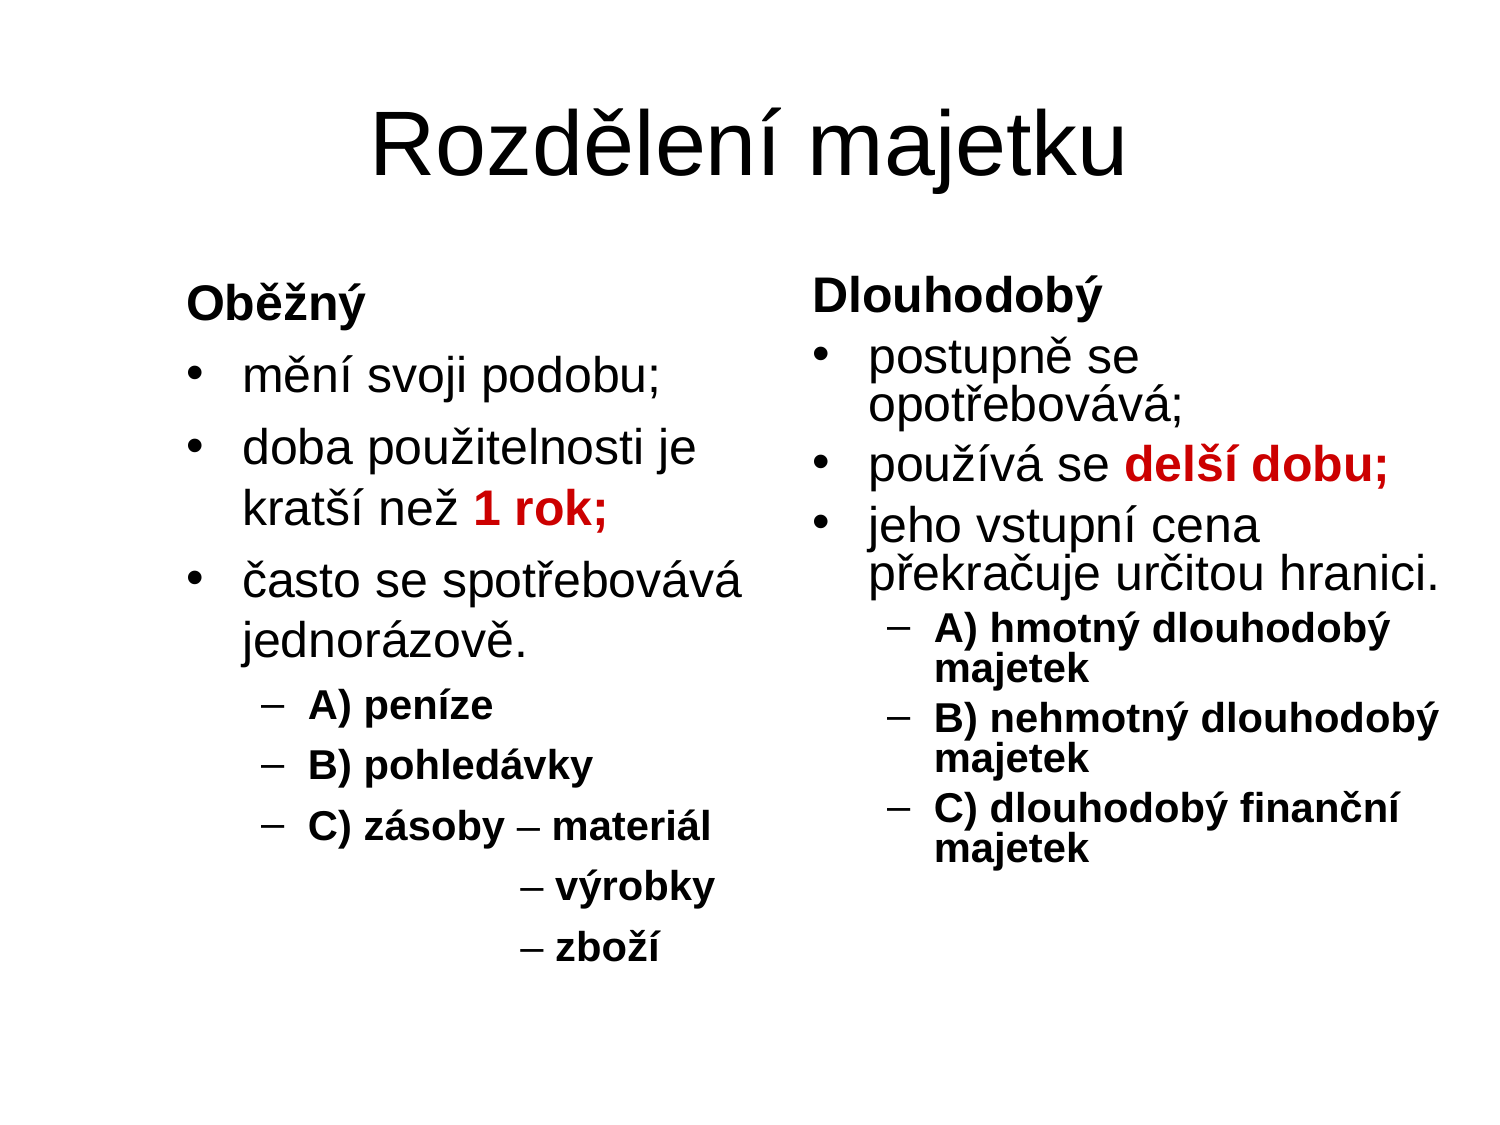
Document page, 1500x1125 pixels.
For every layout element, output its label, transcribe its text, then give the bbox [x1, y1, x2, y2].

list Oběžný mění svoji podobu; doba použitelnosti je kratší než 1 rok; často se spotřebovává jednorázově. A) peníze B) pohledávky C) zásoby – materiál – výrobky – zboží [171, 262, 833, 1038]
list Dlouhodobý postupně se opotřebovává; používá se delší dobu; jeho vstupní cena překračuje určitou hranici. A) hmotný dlouhodobý majetek B) nehmotný dlouhodobý majetek C) dlouhodobý finanční majetek [797, 267, 1471, 1010]
title Rozdělení majetku [75, 45, 1426, 233]
